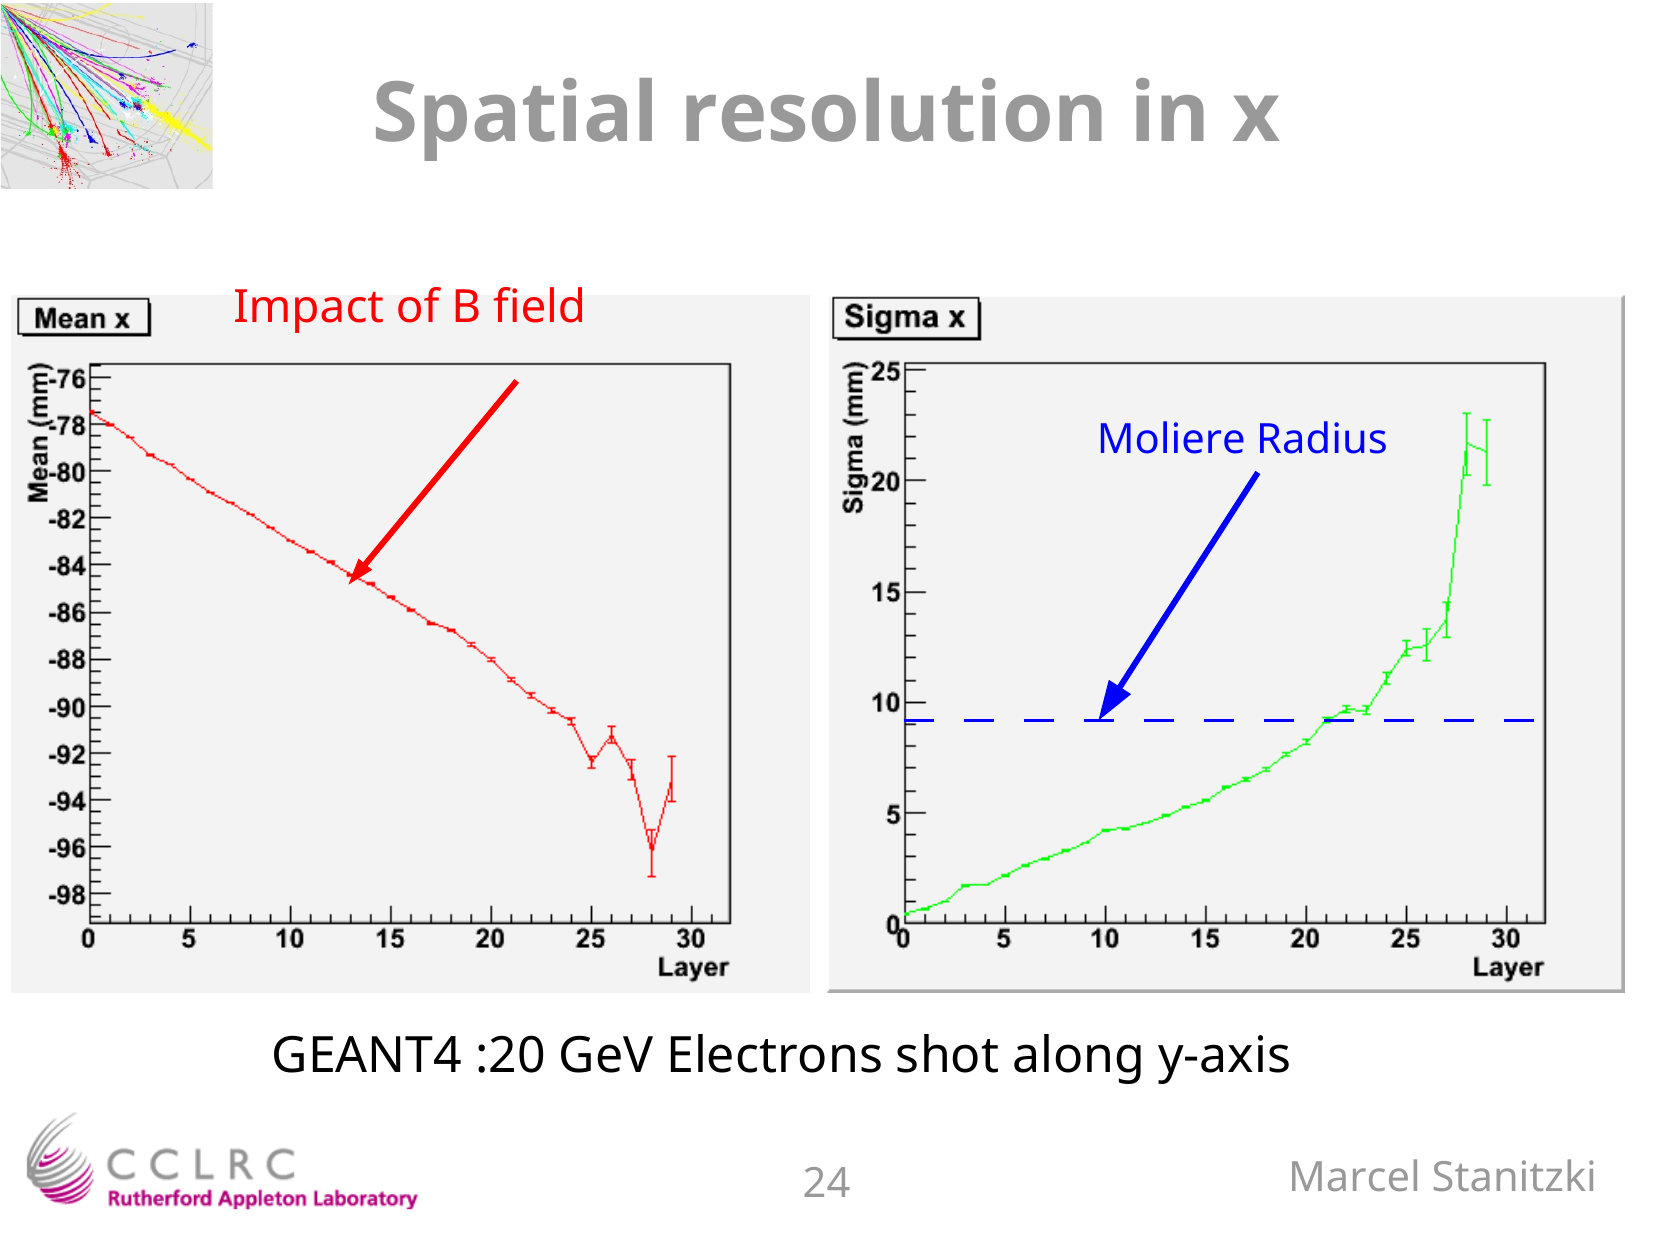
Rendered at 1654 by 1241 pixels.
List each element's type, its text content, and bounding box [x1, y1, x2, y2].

title Spatial resolution in x [203, 5, 1451, 213]
text_box Impact of B field [215, 262, 633, 340]
text_box Moliere Radius [1082, 400, 1418, 467]
text_box GEANT4 :20 GeV Electrons shot along y-axis [256, 1011, 1397, 1087]
picture [826, 294, 1625, 993]
picture [19, 1110, 426, 1212]
picture [11, 295, 810, 993]
picture [0, 3, 213, 189]
